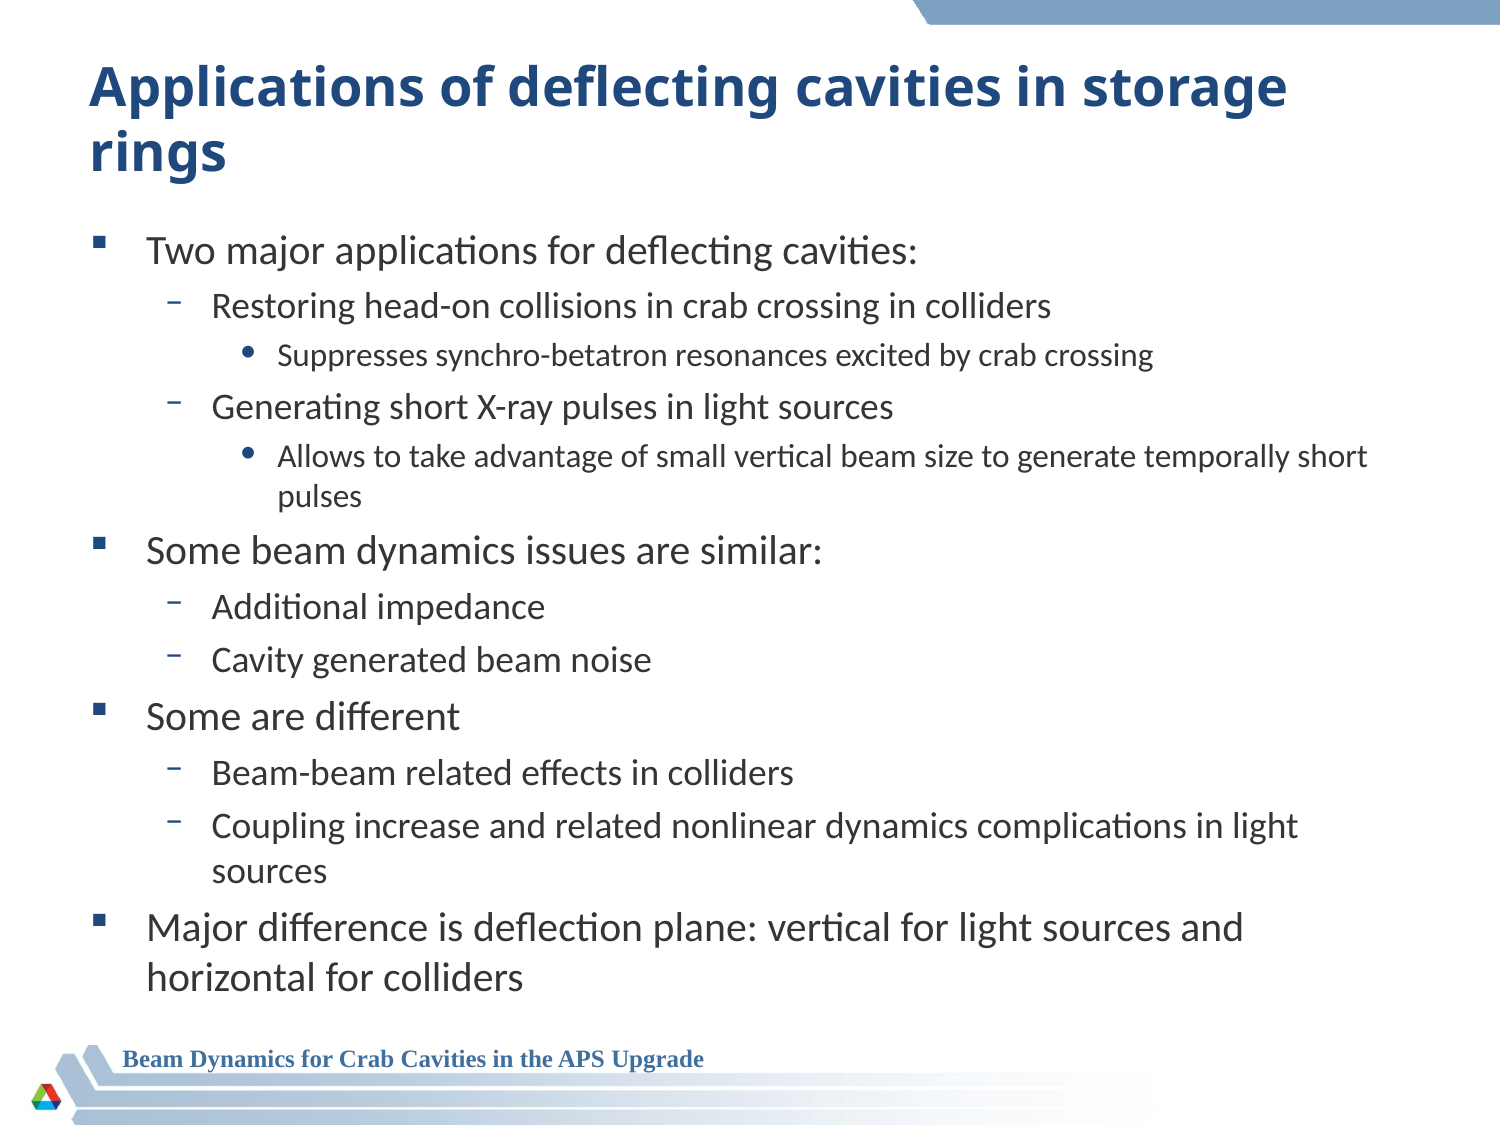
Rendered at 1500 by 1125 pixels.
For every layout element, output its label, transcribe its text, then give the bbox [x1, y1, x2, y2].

picture [0, 1037, 1500, 1125]
picture [0, 0, 1500, 26]
list Two major applications for deflecting cavities: Restoring head-on collisions in crab crossing in colliders Suppresses synchro-betatron resonances excited by crab crossing Generating short X-ray pulses in light sources Allows to take advantage of small vertical beam size to generate temporally short pulses Some beam dynamics issues are similar: Additional impedance Cavity generated beam noise Some are different Beam-beam related effects in colliders Coupling increase and related nonlinear dynamics complications in light sources Major difference is deflection plane: vertical for light sources and horizontal for colliders [75, 215, 1426, 1009]
title Applications of deflecting cavities in storage rings [75, 45, 1426, 215]
